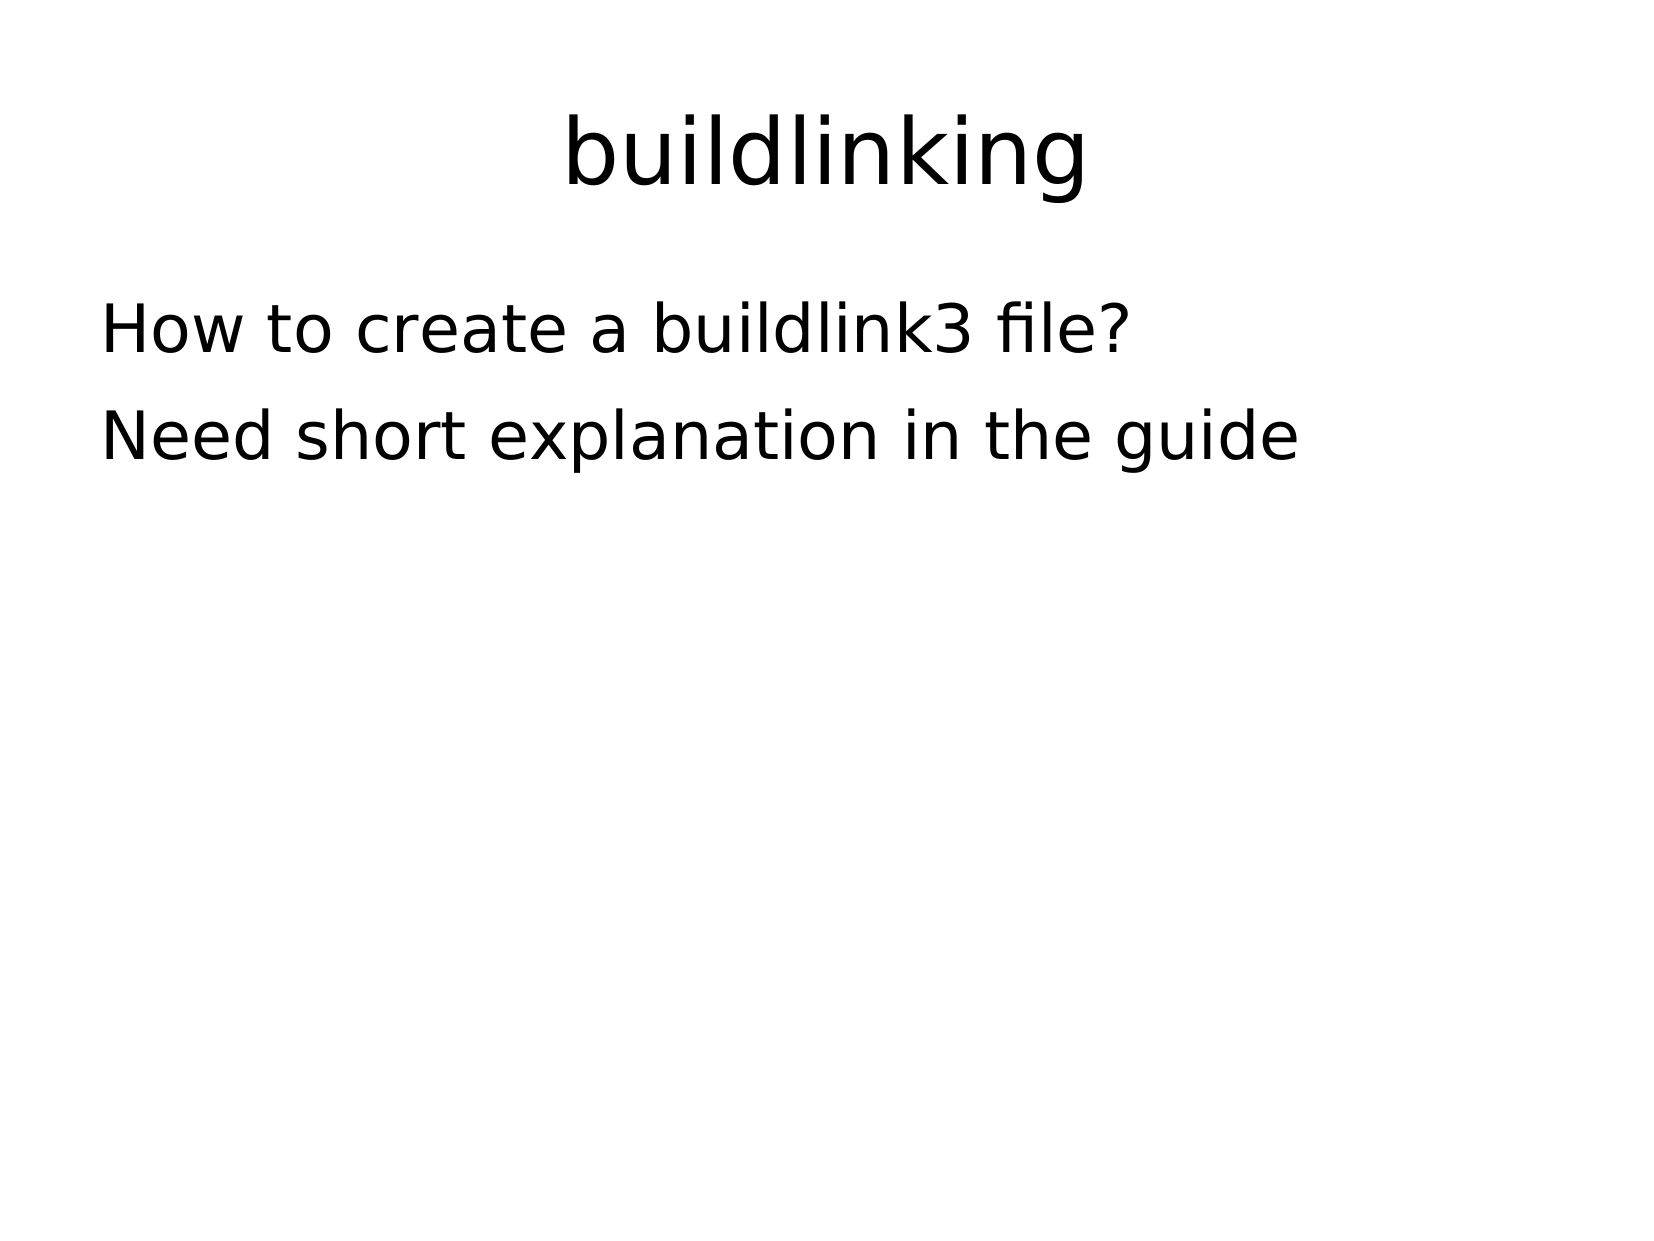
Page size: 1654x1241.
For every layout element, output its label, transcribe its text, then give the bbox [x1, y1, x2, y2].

list How to create a buildlink3 file? Need short explanation in the guide [82, 290, 1571, 1094]
title buildlinking [82, 56, 1571, 250]
